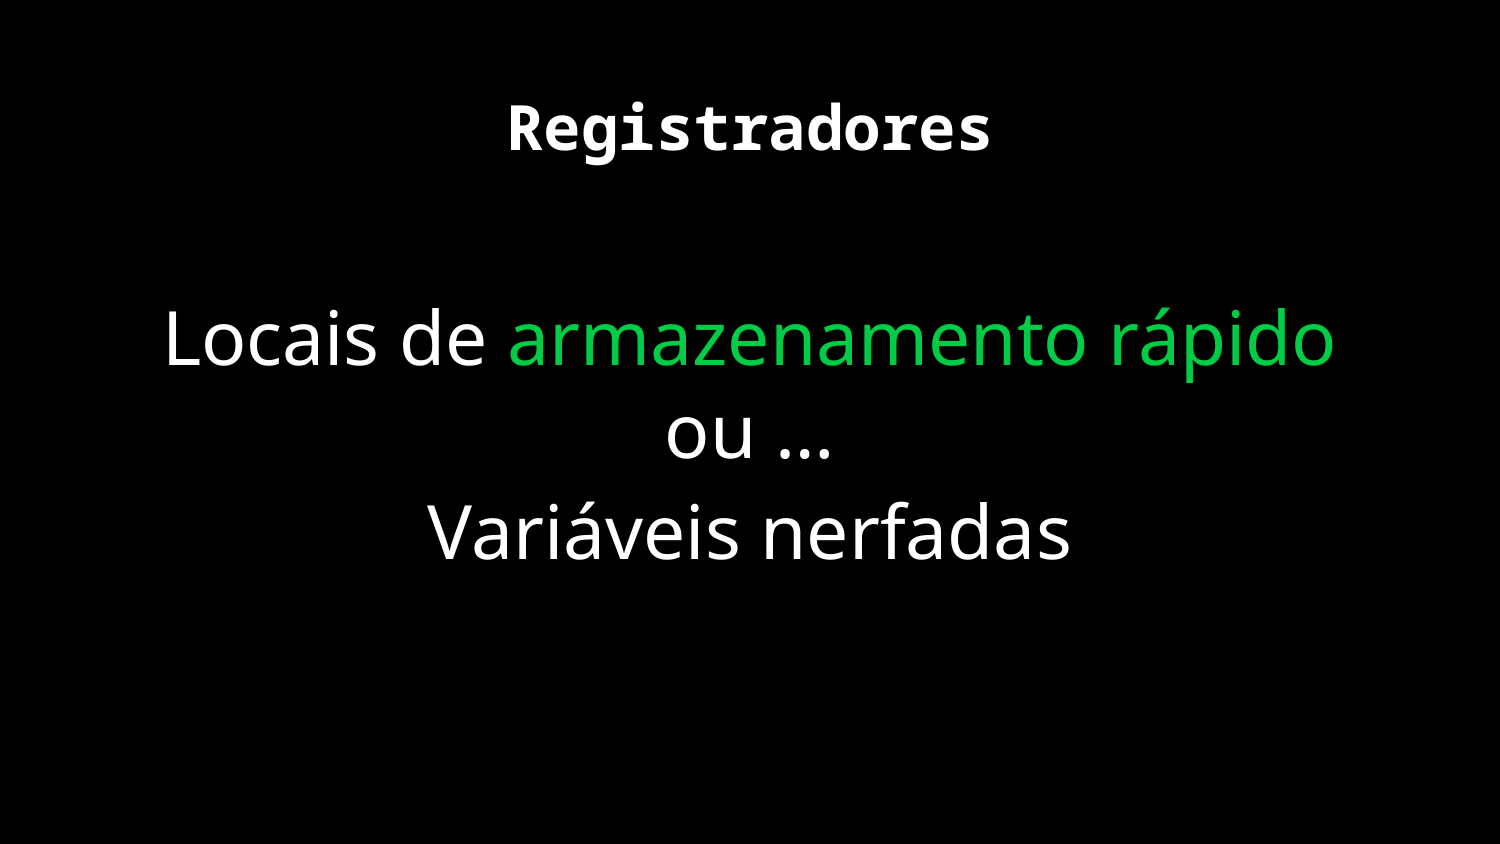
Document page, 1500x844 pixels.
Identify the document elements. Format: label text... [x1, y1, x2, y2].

list ou … [51, 392, 1449, 460]
list Locais de armazenamento rápido [26, 266, 1474, 392]
list Variáveis nerfadas [51, 460, 1449, 586]
title Registradores [51, 72, 1449, 167]
